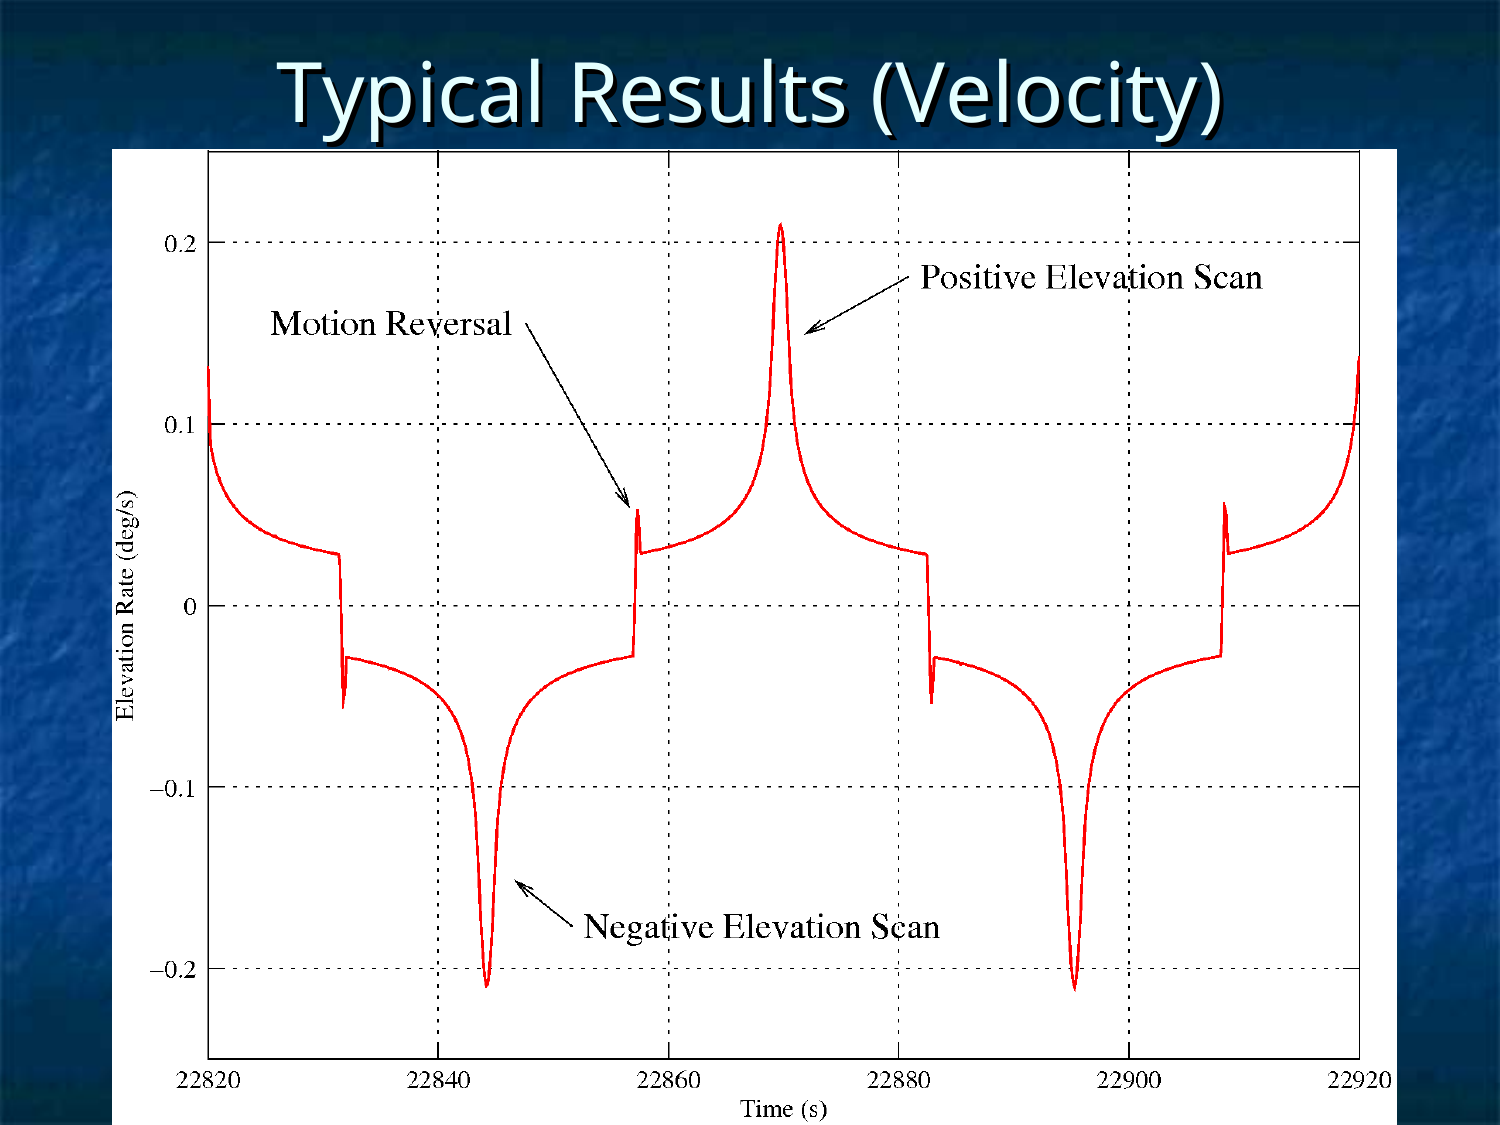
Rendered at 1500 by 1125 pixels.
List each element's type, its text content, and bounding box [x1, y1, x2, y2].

title Typical Results (Velocity) [75, 26, 1425, 153]
picture [0, 0, 1500, 1125]
